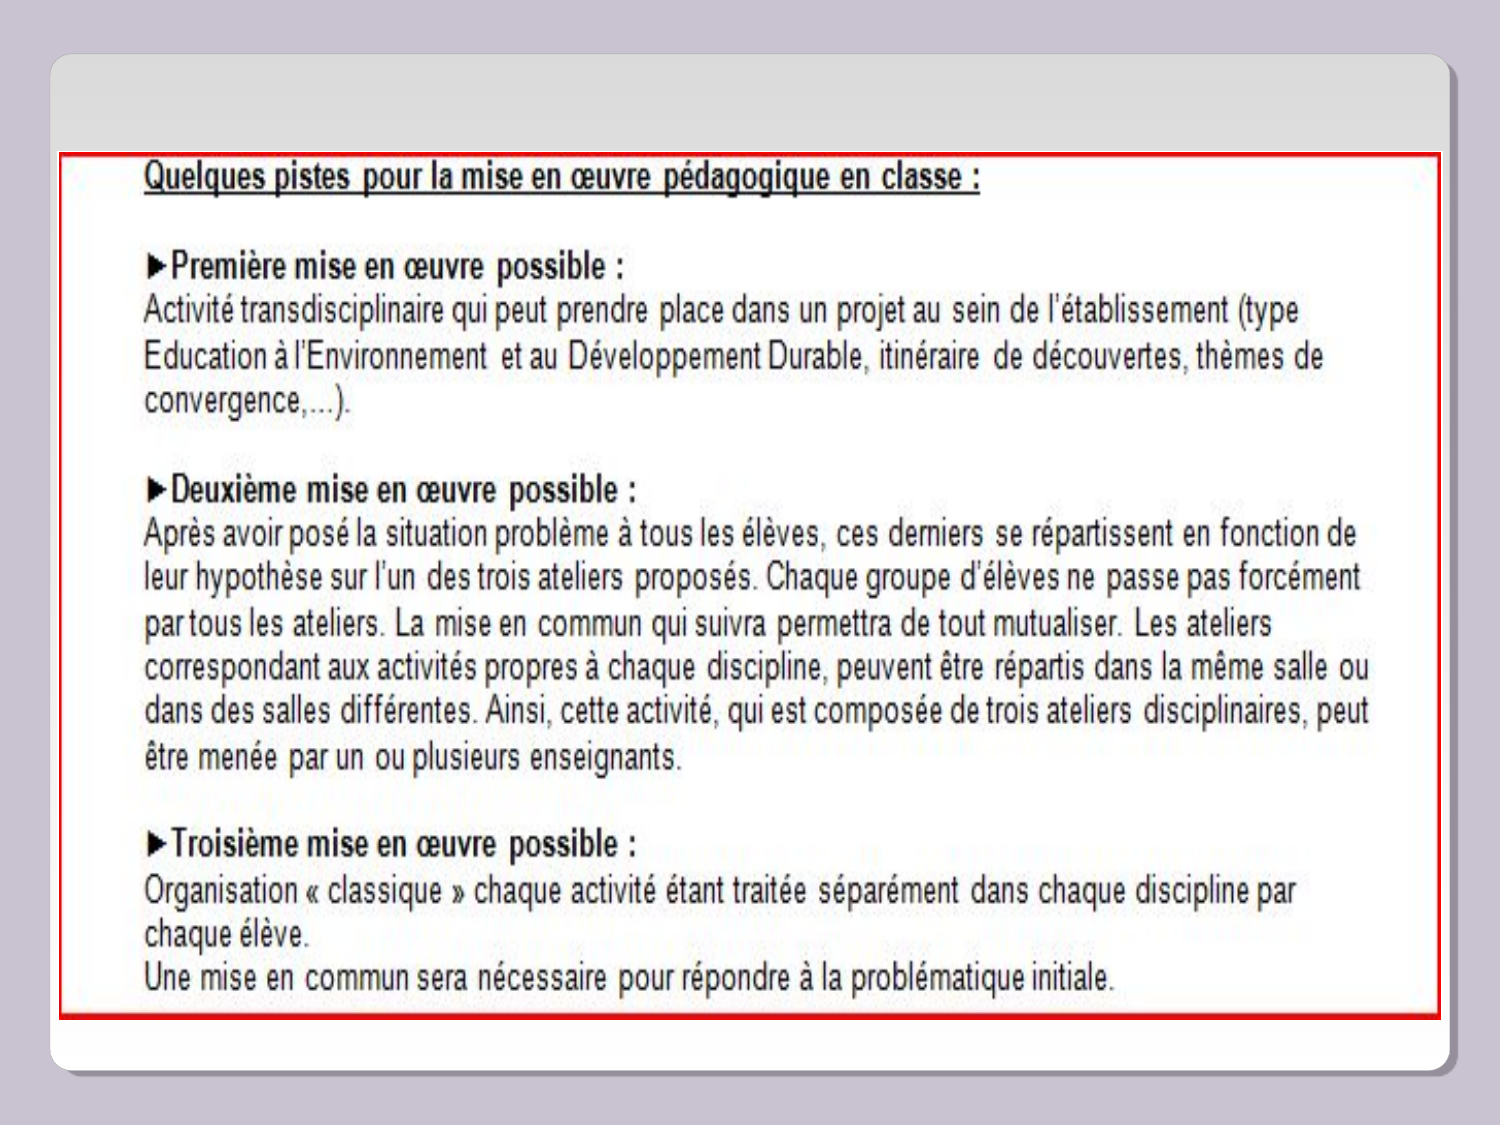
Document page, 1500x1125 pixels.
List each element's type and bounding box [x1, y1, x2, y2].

picture [58, 152, 1442, 1020]
